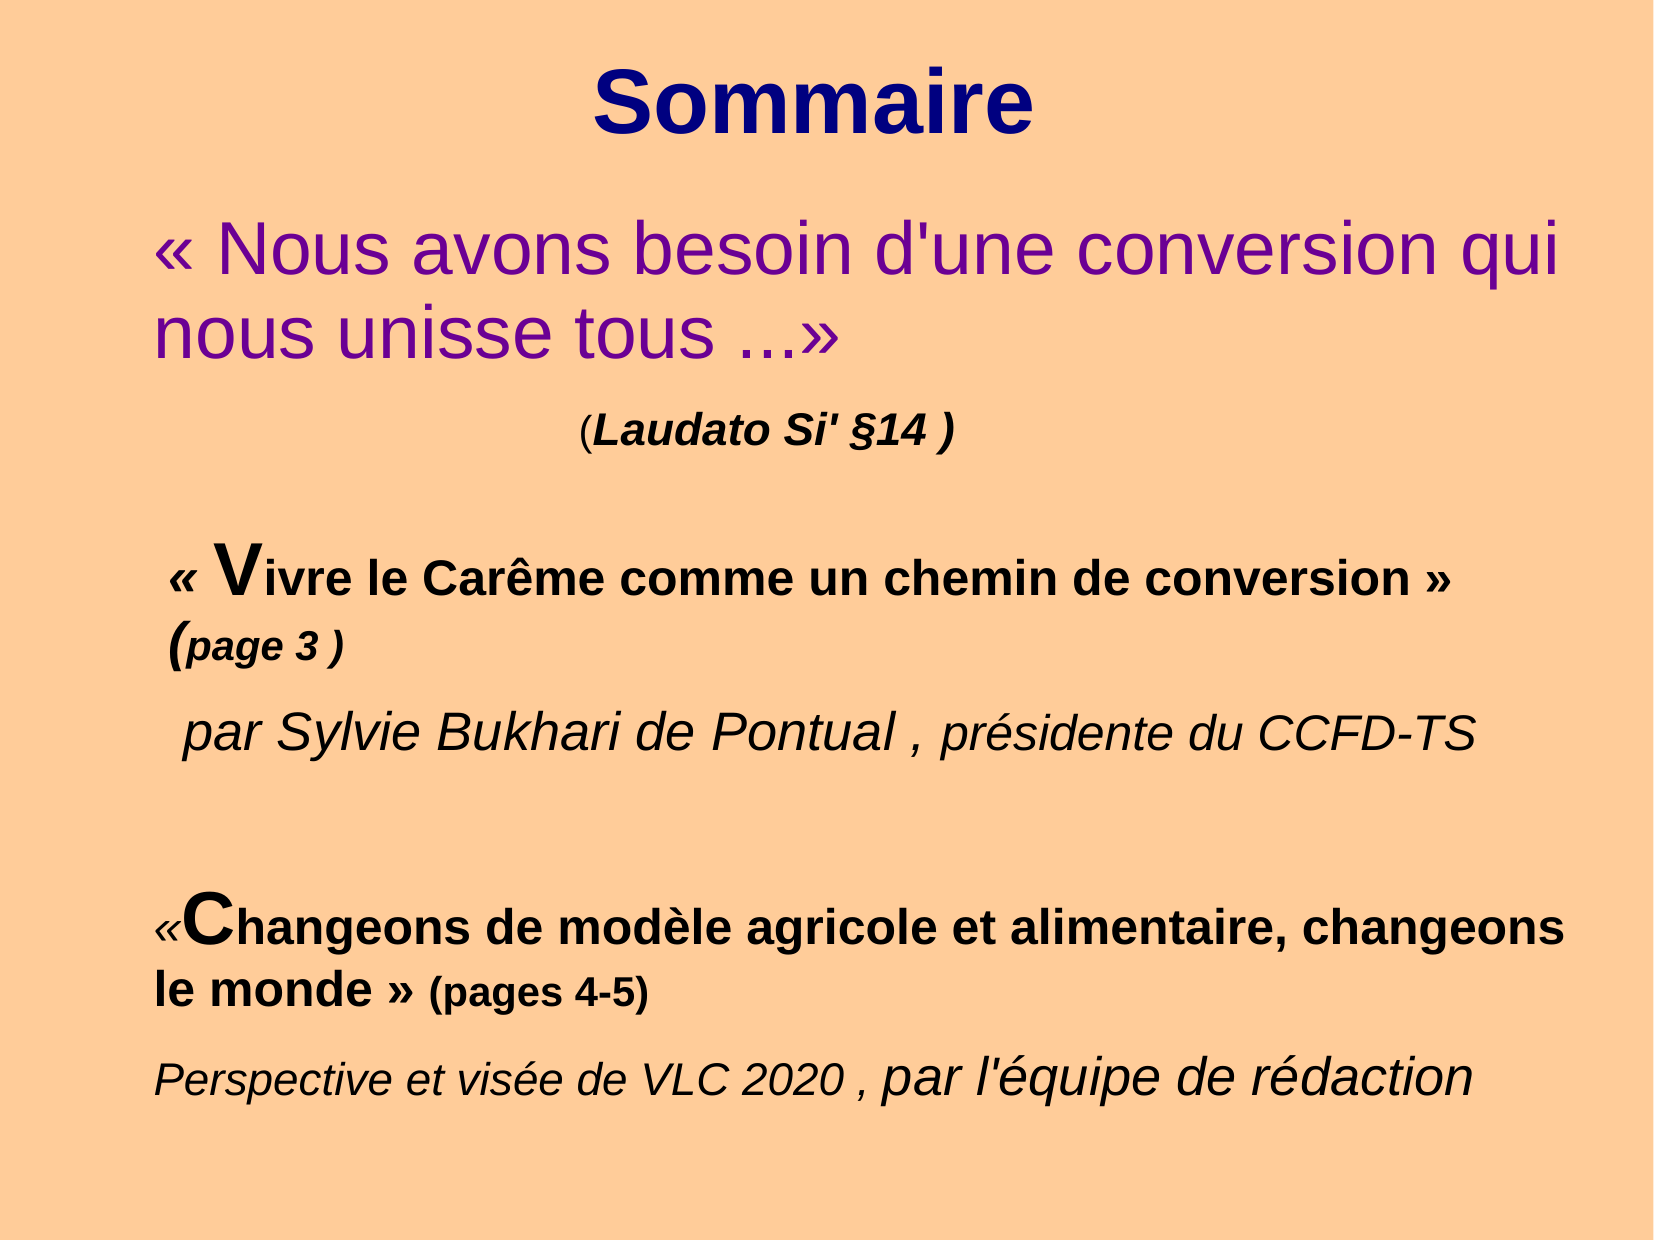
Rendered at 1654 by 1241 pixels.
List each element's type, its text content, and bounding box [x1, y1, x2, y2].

list « Nous avons besoin d'une conversion qui nous unisse tous ...» (Laudato Si' §14 ) « Vivre le Carême comme un chemin de conversion » (page 3 ) par Sylvie Bukhari de Pontual , présidente du CCFD-TS «Changeons de modèle agricole et alimentaire, changeons le monde » (pages 4-5) Perspective et visée de VLC 2020 , par l'équipe de rédaction [82, 206, 1571, 1219]
title Sommaire [82, 49, 1571, 206]
